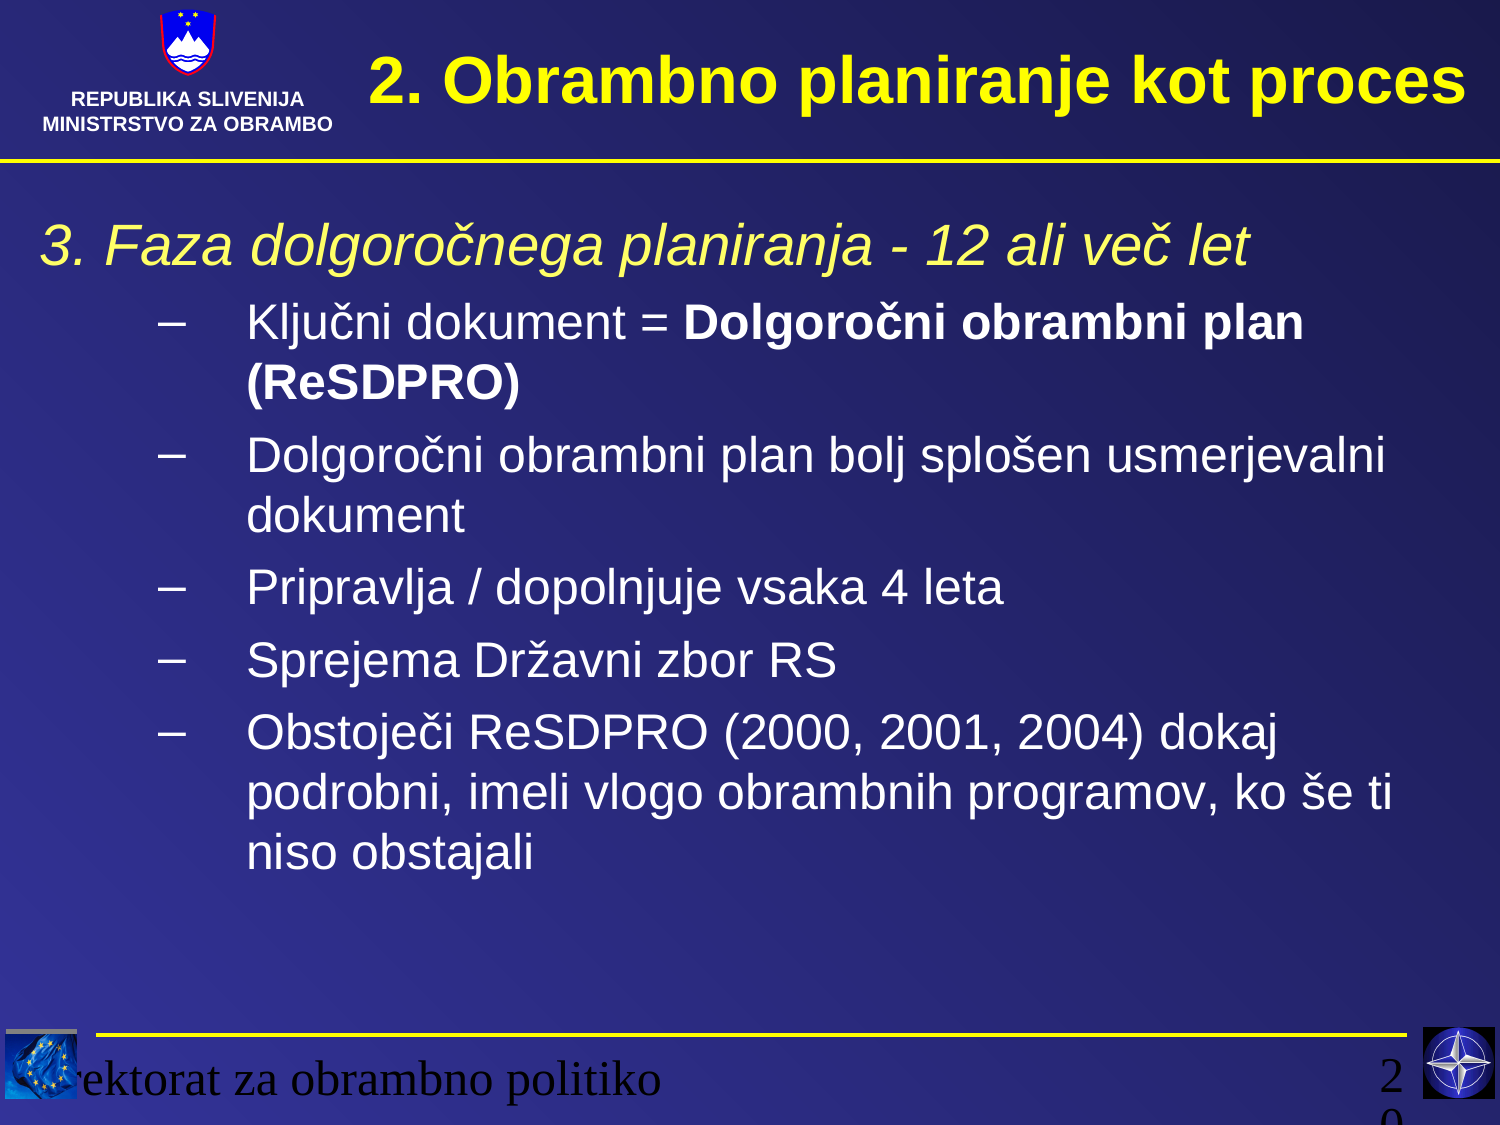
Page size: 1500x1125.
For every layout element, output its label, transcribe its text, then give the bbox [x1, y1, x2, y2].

title 2. Obrambno planiranje kot proces [348, 29, 1489, 125]
list 3. Faza dolgoročnega planiranja - 12 ali več let Ključni dokument = Dolgoročni obrambni plan (ReSDPRO) Dolgoročni obrambni plan bolj splošen usmerjevalni dokument Pripravlja / dopolnjuje vsaka 4 leta Sprejema Državni zbor RS Obstoječi ReSDPRO (2000, 2001, 2004) dokaj podrobni, imeli vlogo obrambnih programov, ko še ti niso obstajali [24, 200, 1476, 1006]
